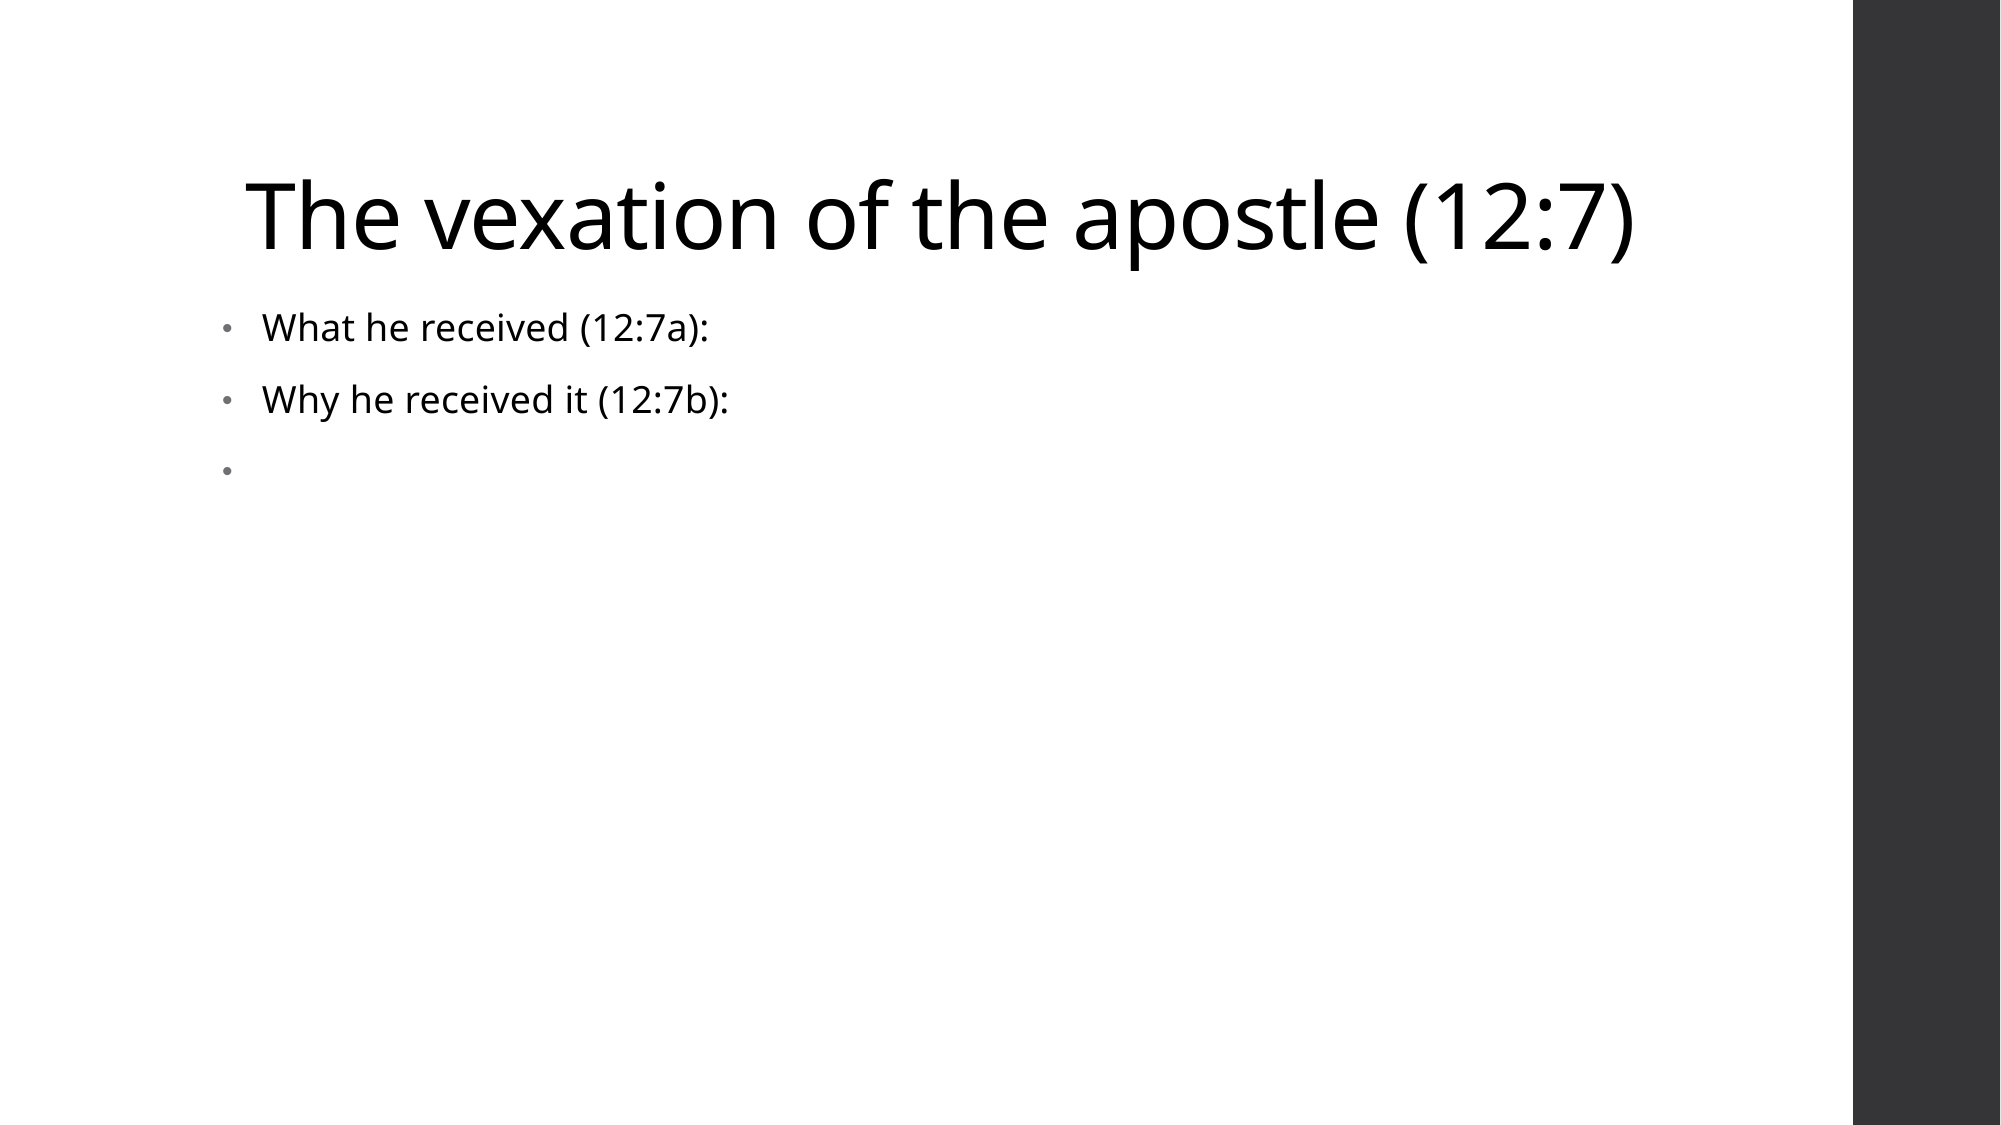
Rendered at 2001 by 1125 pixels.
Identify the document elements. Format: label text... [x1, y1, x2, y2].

title The vexation of the apostle (12:7) [206, 60, 1797, 278]
list What he received (12:7a): Why he received it (12:7b): [206, 299, 1617, 1014]
